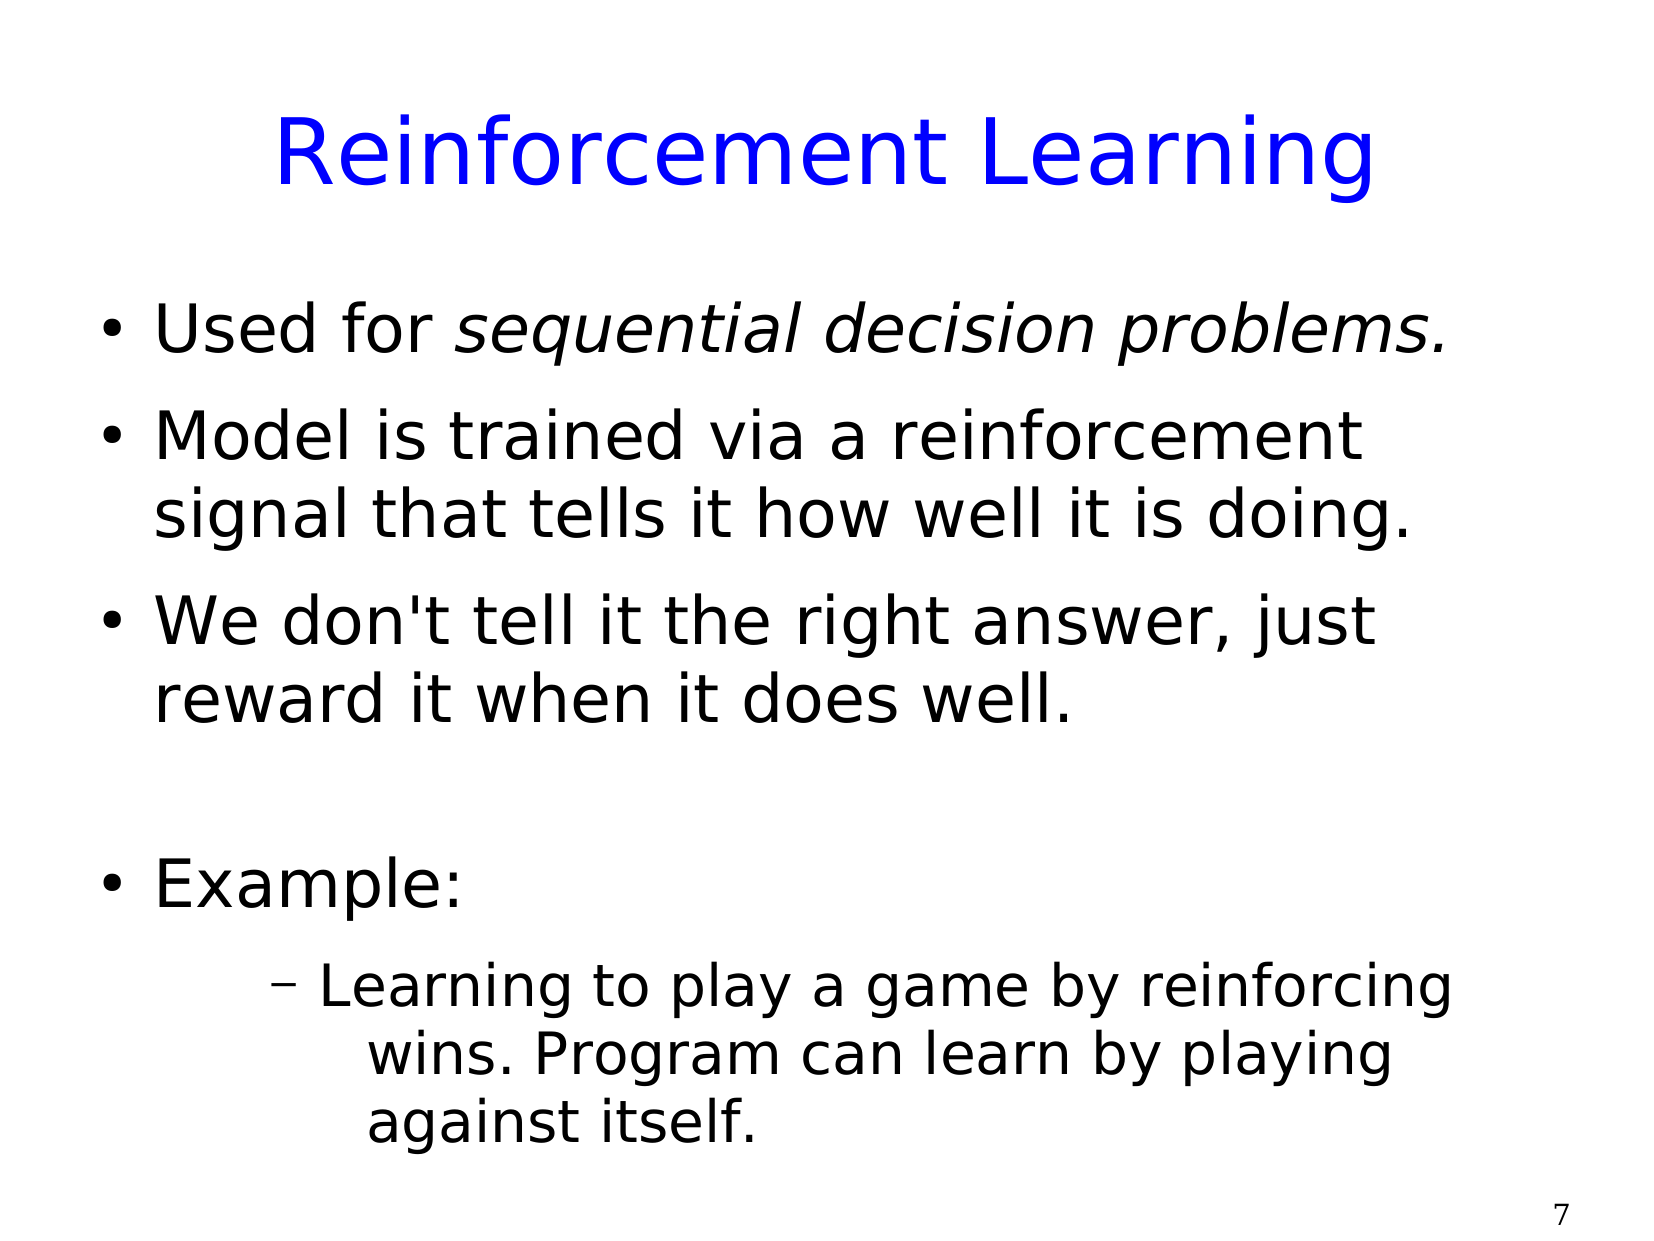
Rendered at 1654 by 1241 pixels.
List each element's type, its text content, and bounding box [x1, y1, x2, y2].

list Used for sequential decision problems. Model is trained via a reinforcement signal that tells it how well it is doing. We don't tell it the right answer, just reward it when it does well. Example: Learning to play a game by reinforcing wins. Program can learn by playing against itself. [82, 290, 1571, 1157]
title Reinforcement Learning [82, 49, 1571, 257]
